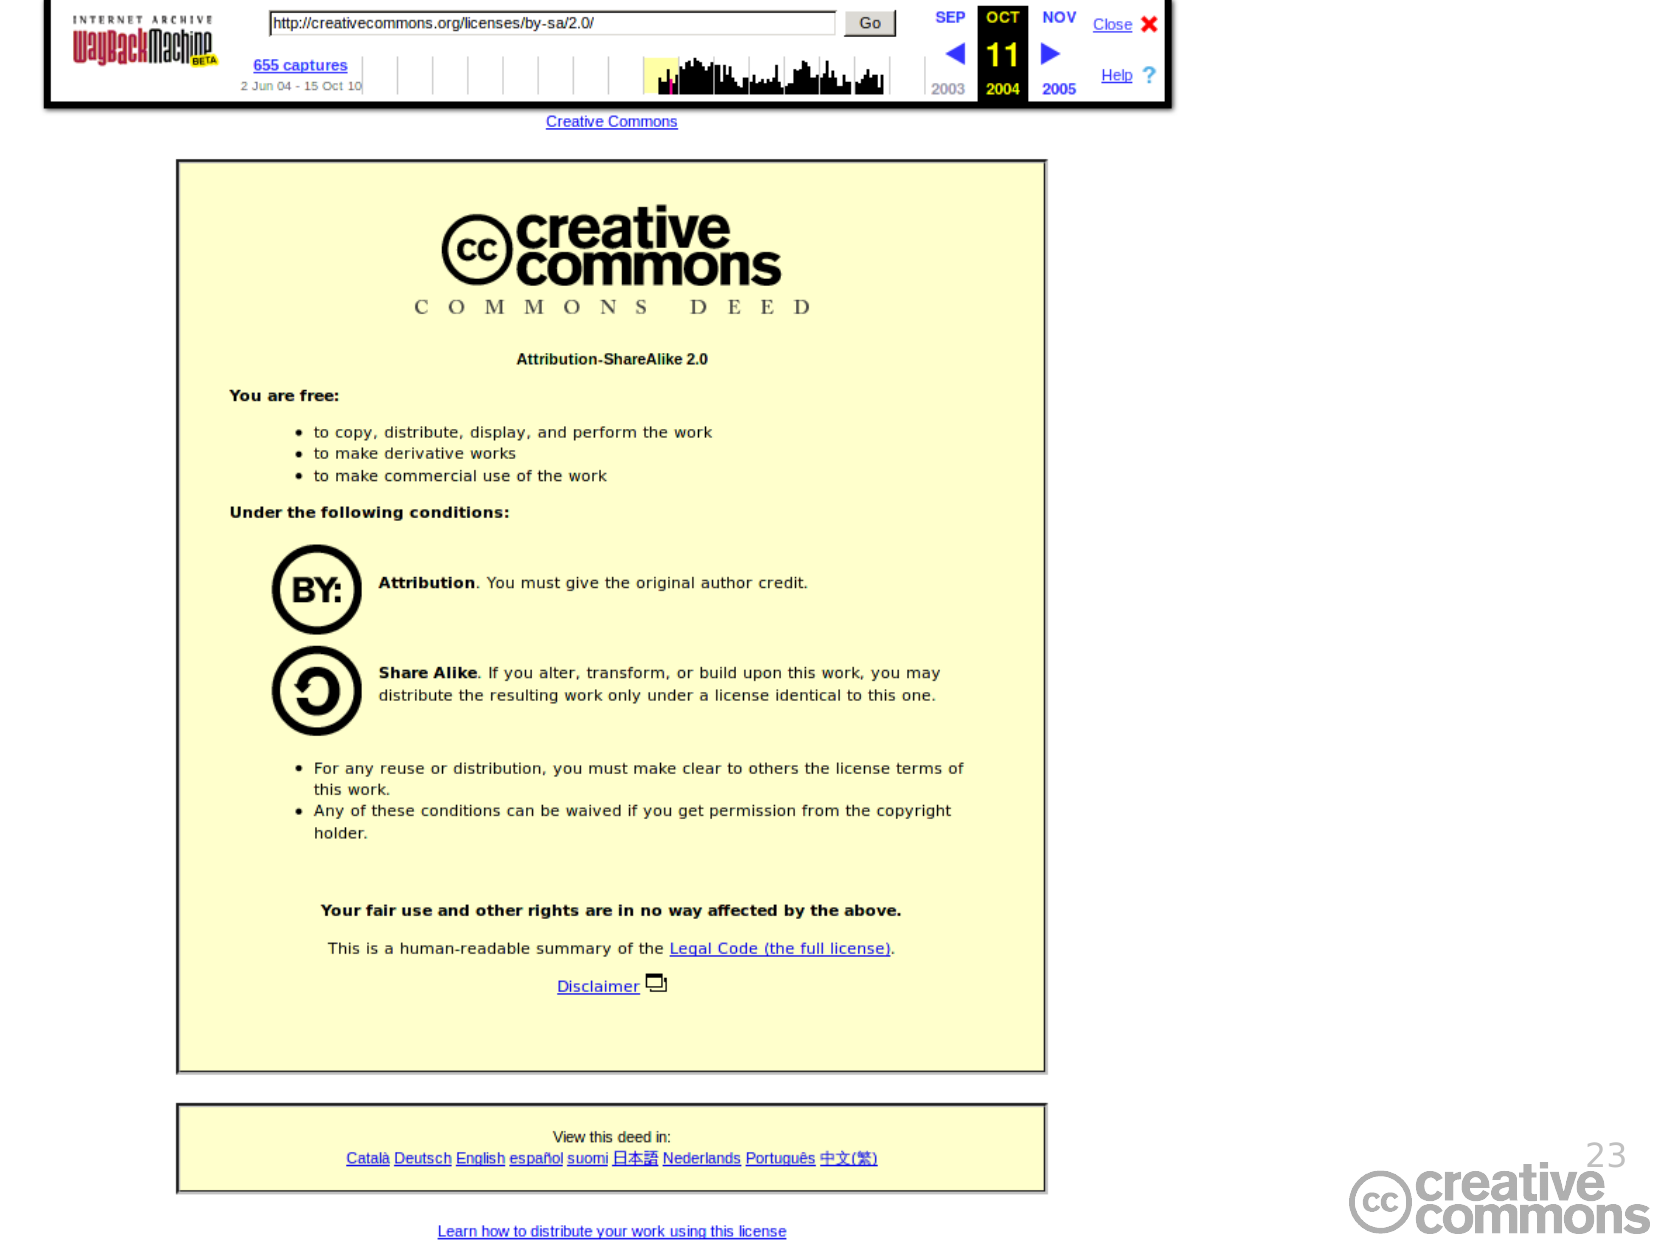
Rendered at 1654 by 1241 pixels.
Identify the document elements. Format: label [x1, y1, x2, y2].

picture [37, 0, 1186, 1241]
picture [1349, 1162, 1650, 1234]
